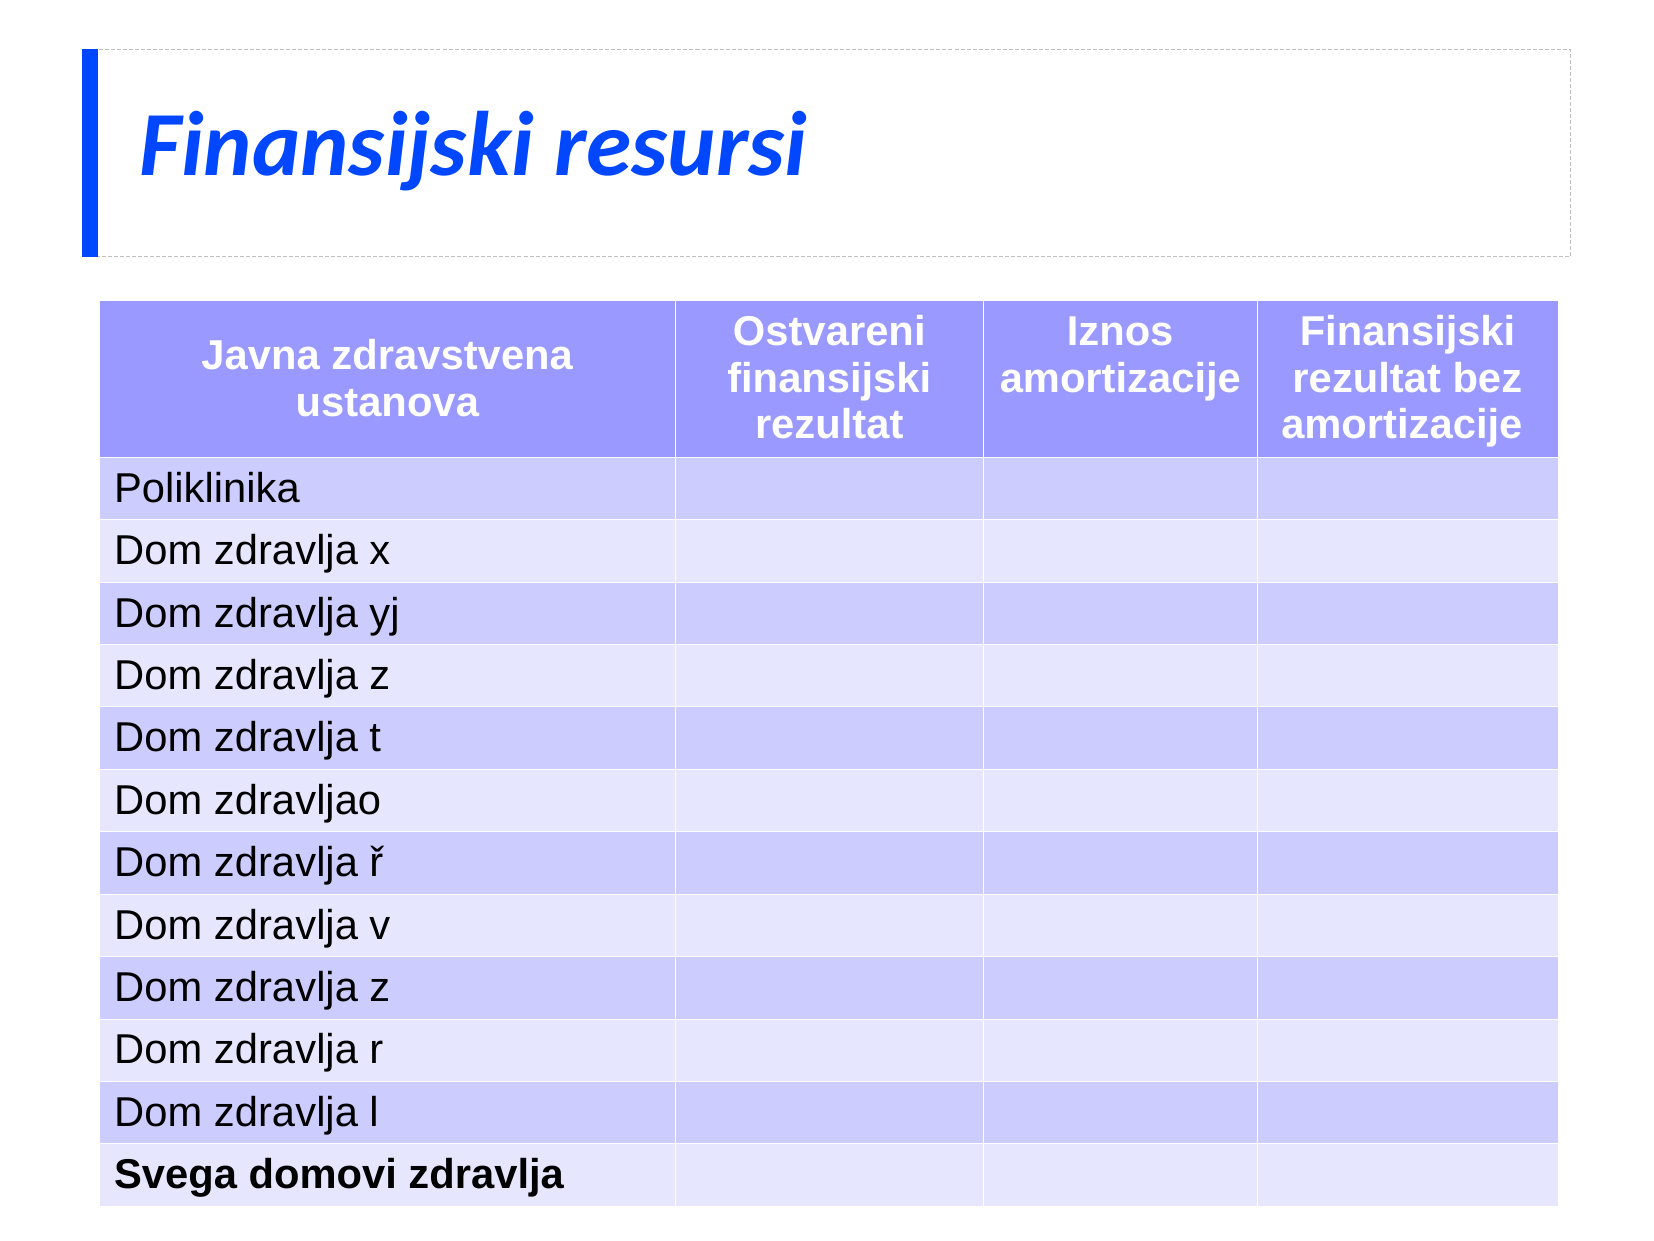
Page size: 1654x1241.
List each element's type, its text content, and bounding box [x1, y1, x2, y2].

table_cell [984, 520, 1257, 582]
table_cell [1258, 458, 1558, 519]
table_header Iznos amortizacije [984, 301, 1257, 457]
table_cell Dom zdravlja ř [100, 832, 675, 894]
table_cell [984, 1020, 1257, 1081]
table_cell Poliklinika [100, 458, 675, 519]
table_header Finansijski rezultat bez amortizacije [1258, 301, 1558, 457]
table_cell [676, 895, 983, 956]
table_cell Dom zdravlja v [100, 895, 675, 956]
table_cell [984, 458, 1257, 519]
table_cell Svega domovi zdravlja [100, 1144, 675, 1206]
table_cell [676, 458, 983, 519]
table_cell [676, 1082, 983, 1143]
table_cell [984, 645, 1257, 706]
table_cell [984, 583, 1257, 644]
table_cell [1258, 583, 1558, 644]
table_cell [984, 832, 1257, 894]
table_cell [676, 1020, 983, 1081]
table_cell [676, 1144, 983, 1206]
table_cell [1258, 770, 1558, 831]
table_cell [1258, 957, 1558, 1019]
table_cell [1258, 895, 1558, 956]
table_cell [1258, 1082, 1558, 1143]
table_cell [676, 770, 983, 831]
table_cell [676, 832, 983, 894]
table_cell [676, 583, 983, 644]
table_cell Dom zdravlja yj [100, 583, 675, 644]
table_cell [1258, 832, 1558, 894]
table_cell [1258, 1144, 1558, 1206]
table_cell Dom zdravlja r [100, 1020, 675, 1081]
table_cell [984, 1082, 1257, 1143]
table_cell [984, 1144, 1257, 1206]
table_cell [676, 957, 983, 1019]
table_cell [984, 957, 1257, 1019]
table_cell [984, 770, 1257, 831]
table_cell Dom zdravljao [100, 770, 675, 831]
table_cell Dom zdravlja z [100, 645, 675, 706]
table_cell [1258, 645, 1558, 706]
table_cell [984, 895, 1257, 956]
table_cell Dom zdravlja x [100, 520, 675, 582]
table_cell [1258, 1020, 1558, 1081]
table_cell [984, 707, 1257, 769]
table_header Ostvareni finansijski rezultat [676, 301, 983, 457]
table_cell Dom zdravlja l [100, 1082, 675, 1143]
table_cell Dom zdravlja t [100, 707, 675, 769]
table_header Javna zdravstvena ustanova [100, 301, 675, 457]
table_cell [676, 707, 983, 769]
table_cell Dom zdravlja z [100, 957, 675, 1019]
table_cell [1258, 520, 1558, 582]
table_cell [1258, 707, 1558, 769]
table_cell [676, 520, 983, 582]
title Finansijski resursi [139, 49, 1571, 257]
table_cell [676, 645, 983, 706]
